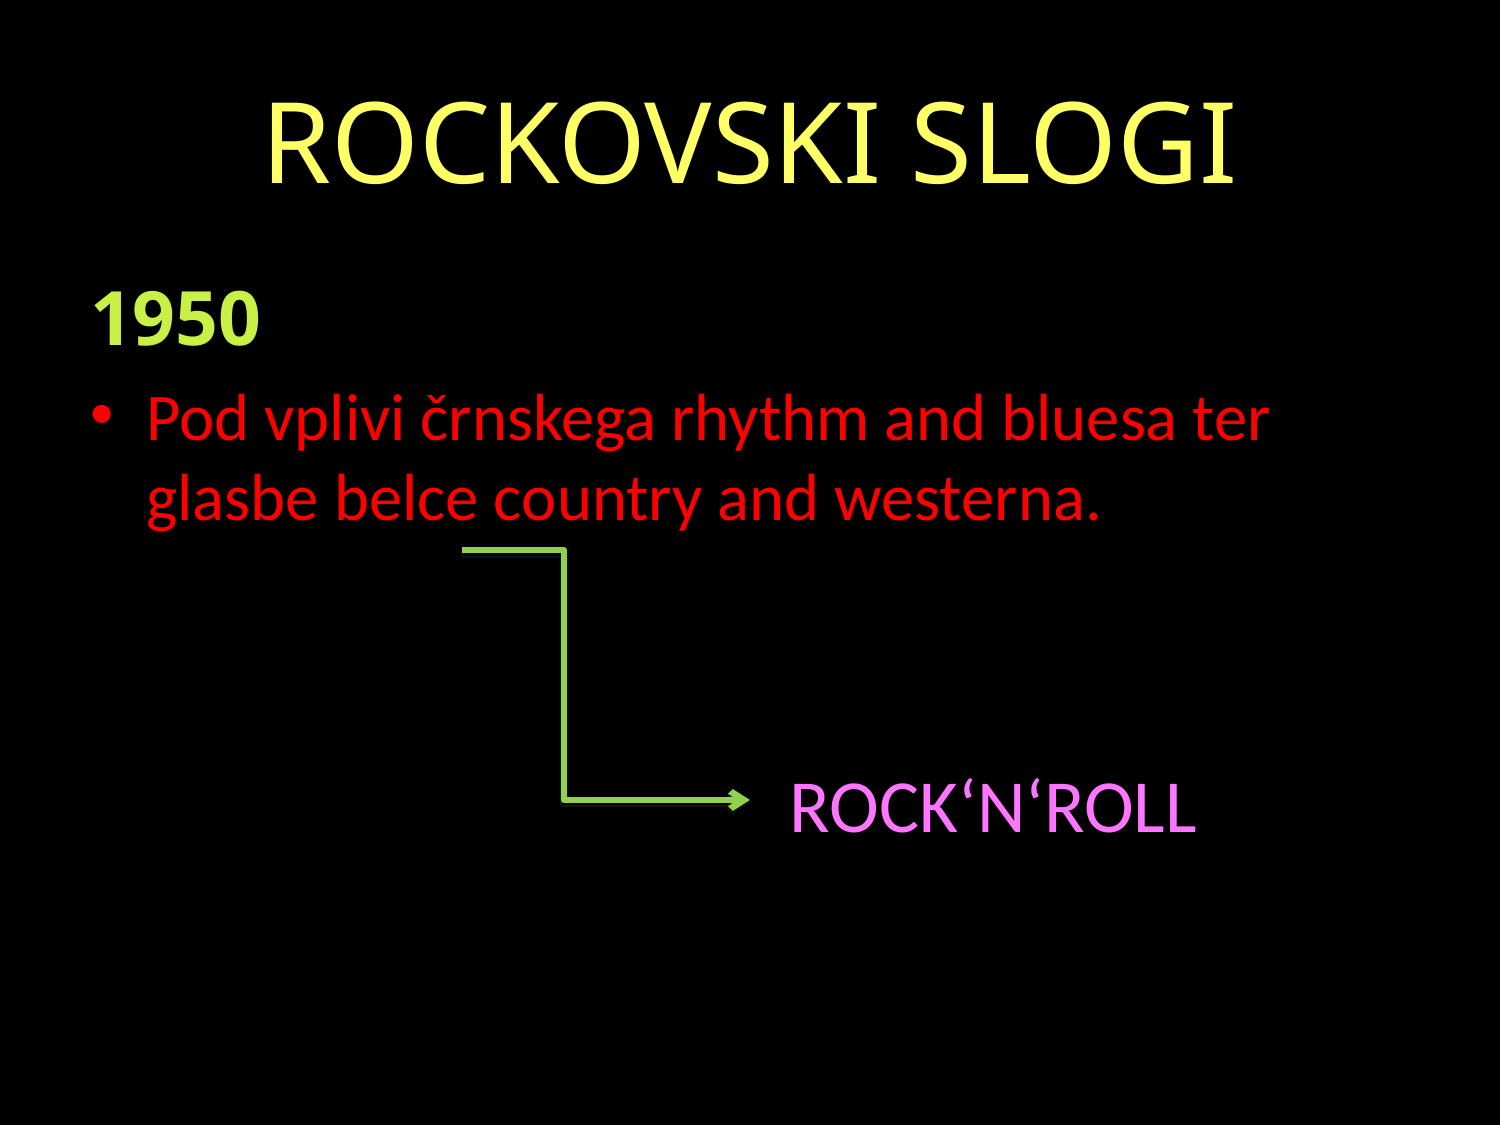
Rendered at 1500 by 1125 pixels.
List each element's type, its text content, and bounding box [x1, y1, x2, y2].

title ROCKOVSKI SLOGI [75, 45, 1425, 233]
list 1950 Pod vplivi črnskega rhythm and bluesa ter glasbe belce country and westerna. [75, 262, 1425, 1005]
text_box ROCK‘N‘ROLL [774, 749, 1338, 855]
